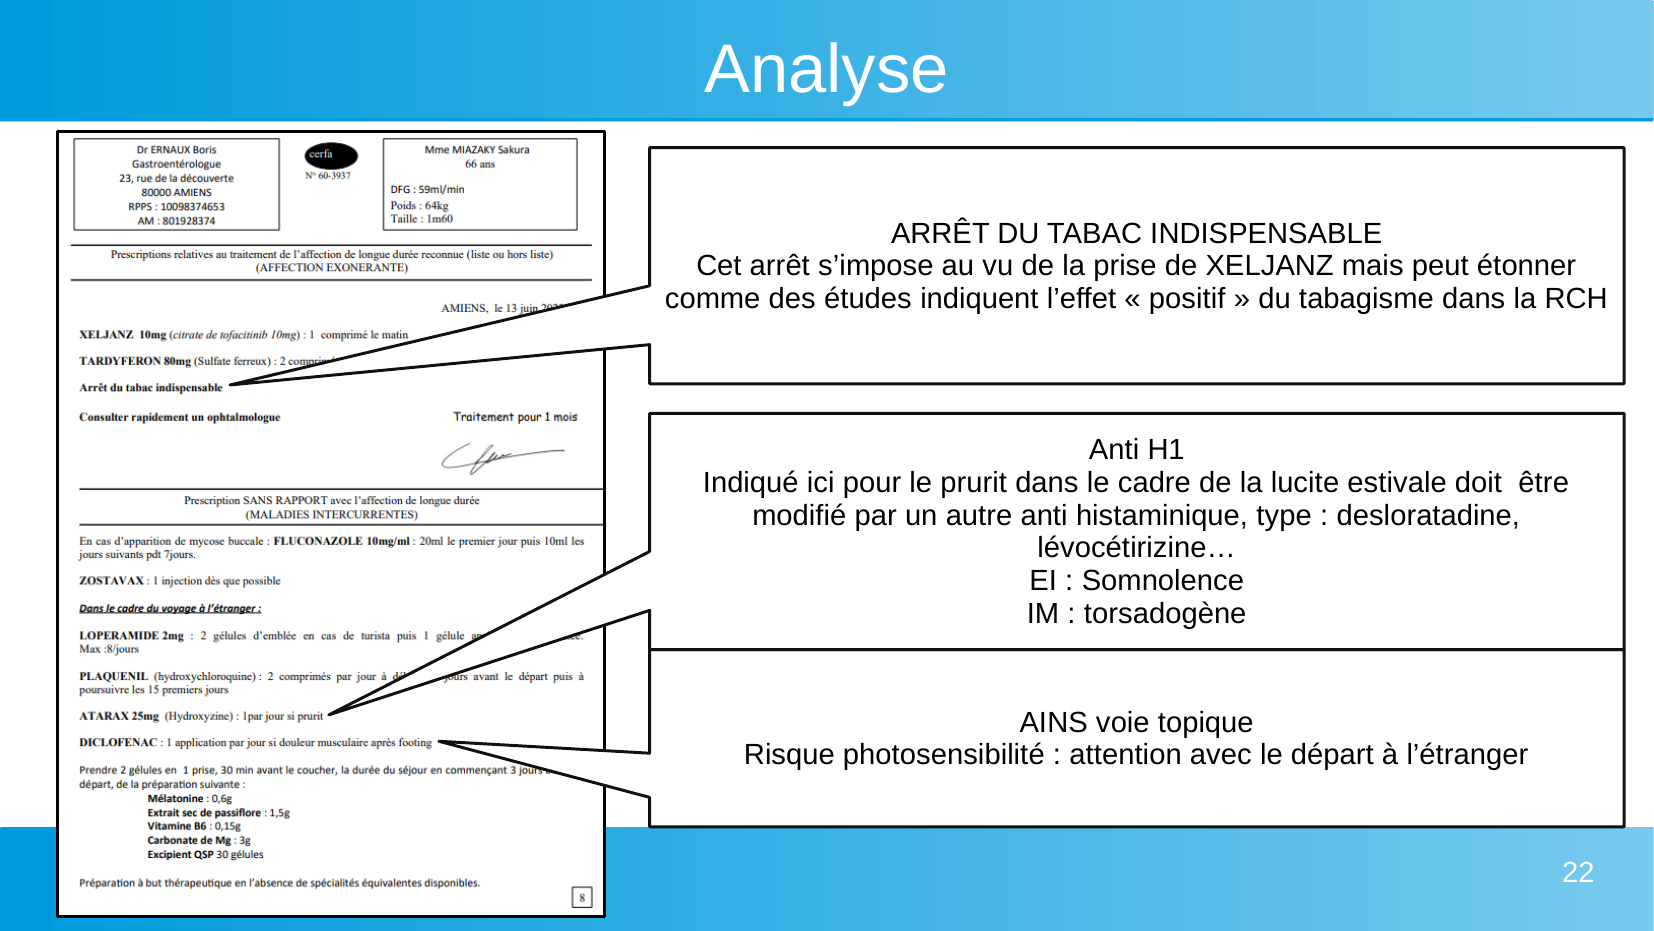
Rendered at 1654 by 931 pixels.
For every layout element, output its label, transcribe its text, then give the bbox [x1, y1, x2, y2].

text_box ARRÊT DU TABAC INDISPENSABLE Cet arrêt s’impose au vu de la prise de XELJANZ mais peut étonner comme des études indiquent l’effet « positif » du tabagisme dans la RCH [230, 147, 1625, 385]
picture [59, 132, 603, 916]
text_box AINS voie topique Risque photosensibilité : attention avec le départ à l’étranger [438, 650, 1625, 827]
title Analyse [59, 29, 1595, 108]
text_box Anti H1 Indiqué ici pour le prurit dans le cadre de la lucite estivale doit être modifié par un autre anti histaminique, type : desloratadine, lévocétirizine… EI : Somnolence IM : torsadogène [328, 413, 1625, 715]
